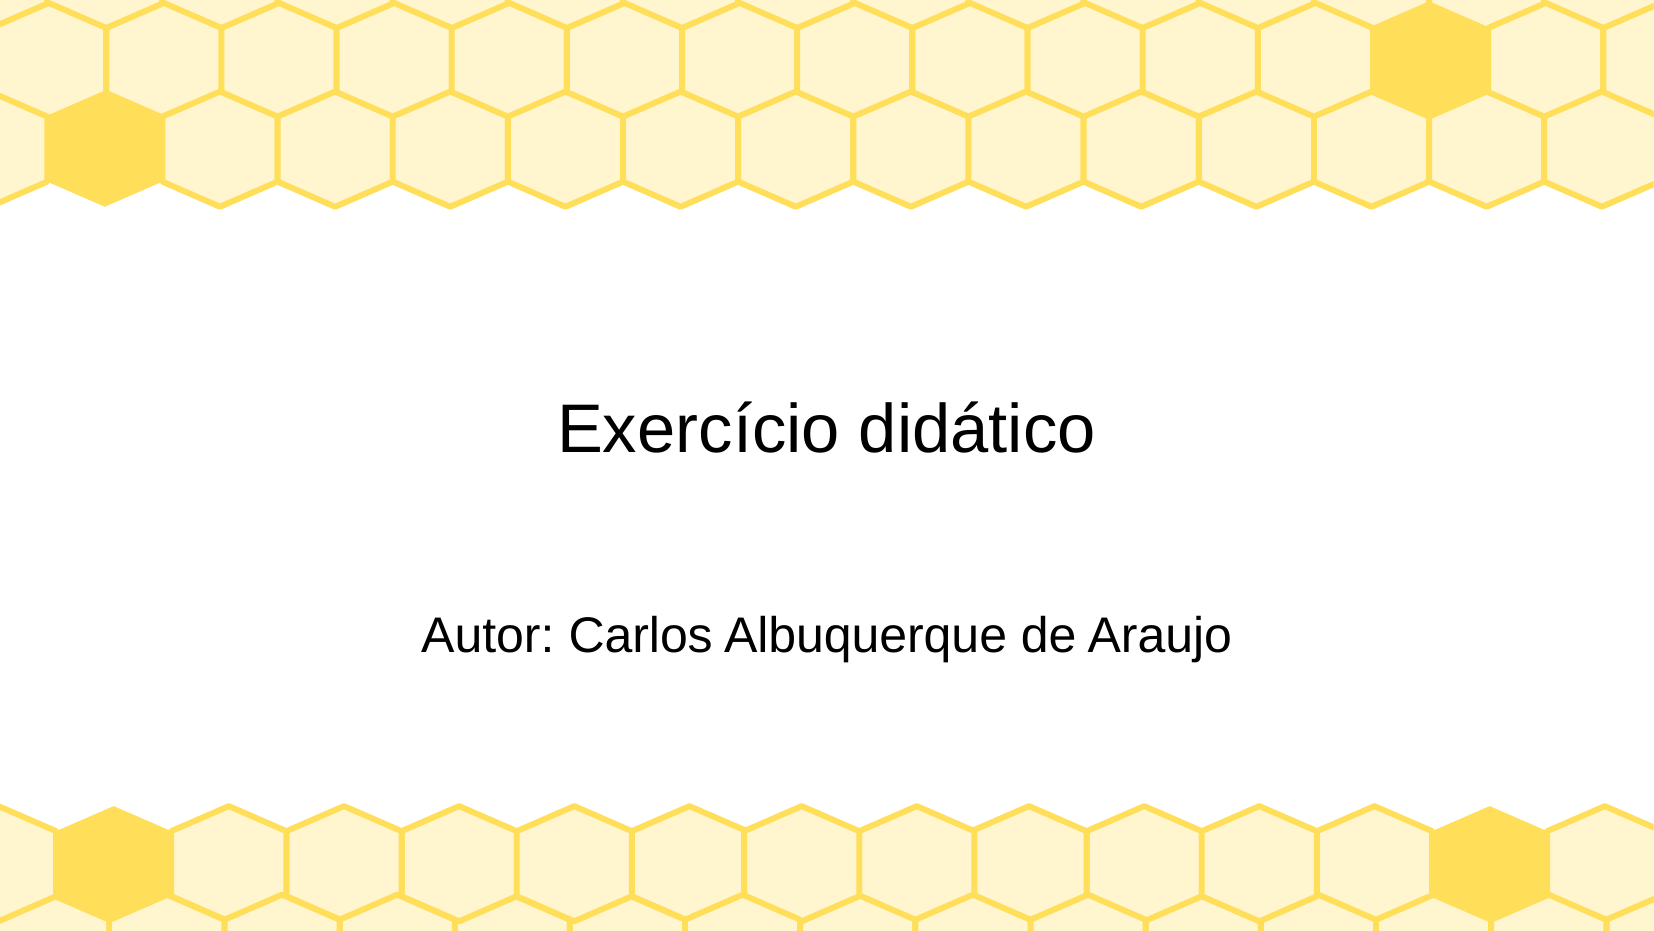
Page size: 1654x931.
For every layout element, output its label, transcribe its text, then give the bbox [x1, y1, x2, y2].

subtitle Autor: Carlos Albuquerque de Araujo [88, 561, 1565, 709]
title Exercício didático [88, 324, 1565, 532]
